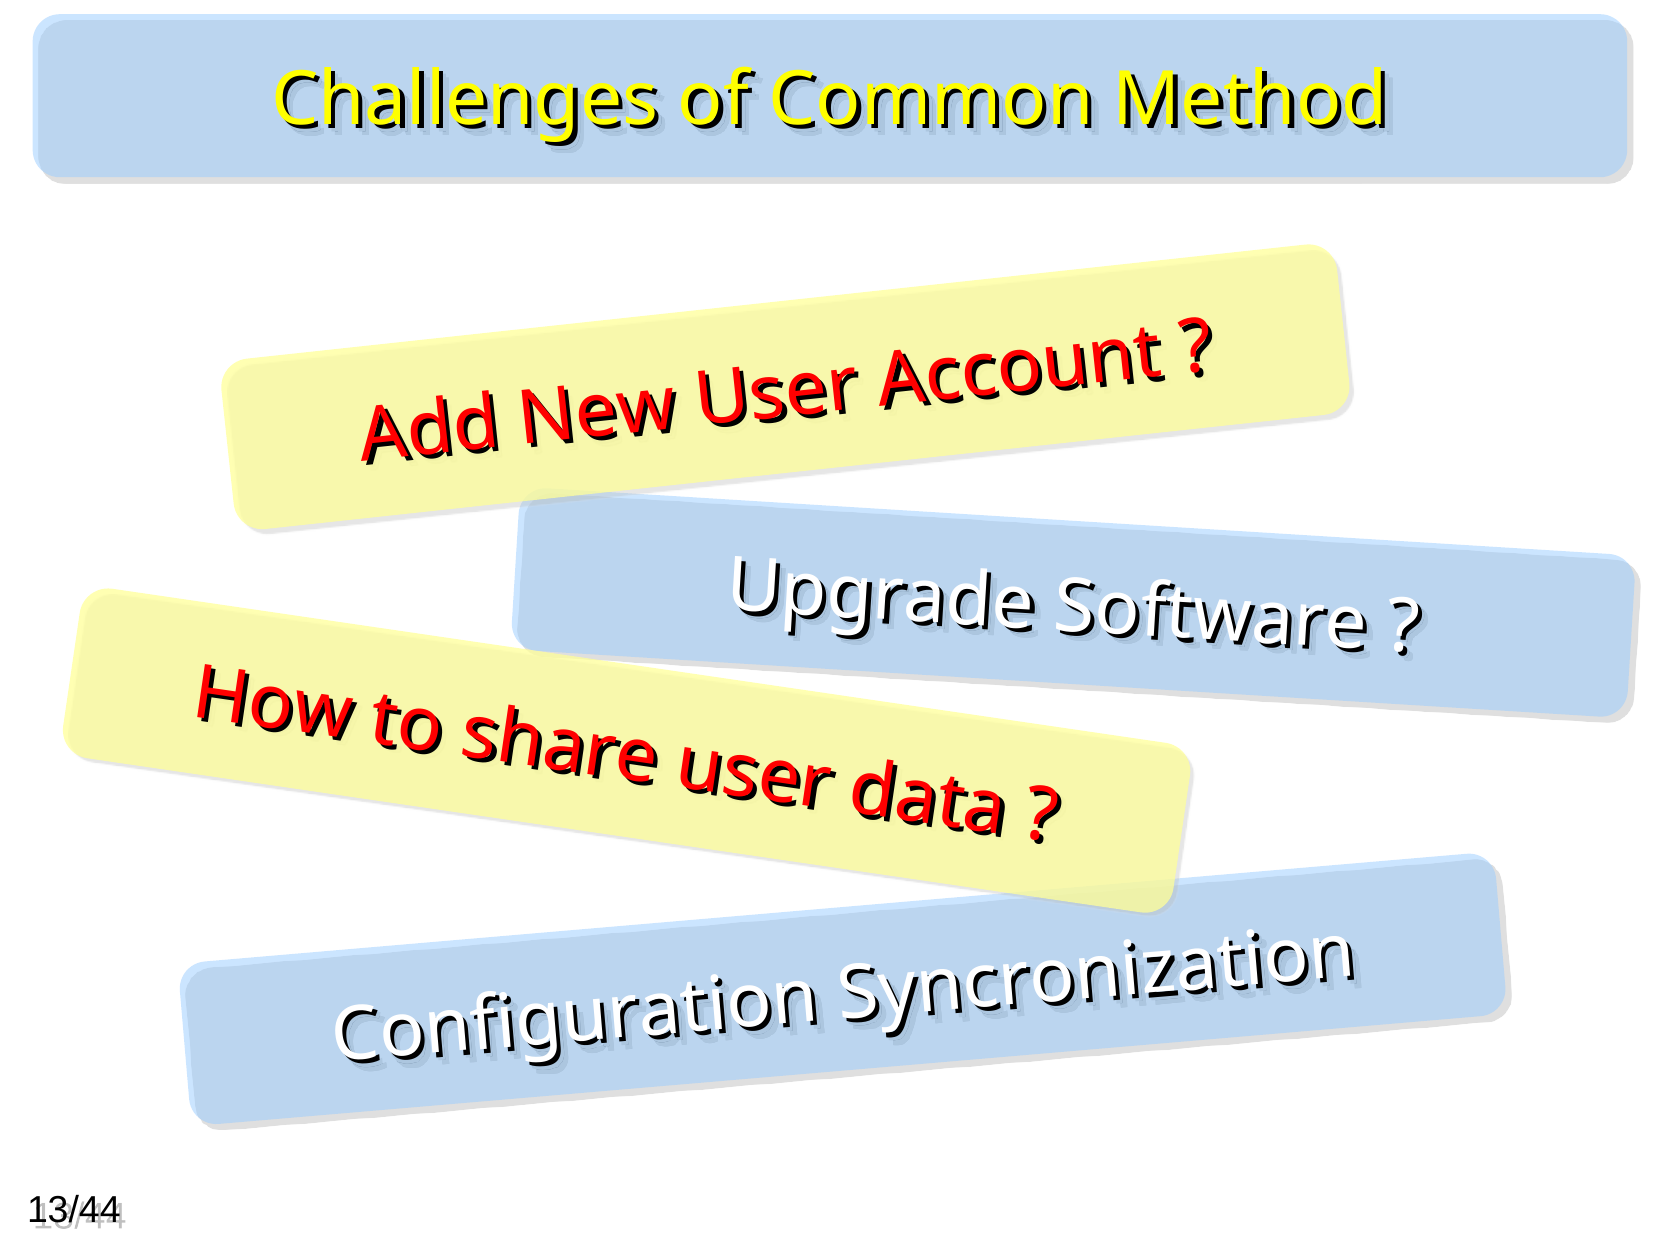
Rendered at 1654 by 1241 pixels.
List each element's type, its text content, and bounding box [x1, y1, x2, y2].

text_box Challenges of Common Method [32, 14, 1628, 178]
text_box Configuration Syncronization [179, 853, 1506, 1125]
text_box How to share user data ? [62, 588, 1191, 913]
text_box Add New User Account ? [221, 244, 1350, 530]
text_box <編號>/44 [0, 1181, 148, 1239]
text_box Upgrade Software ? [511, 492, 1635, 717]
